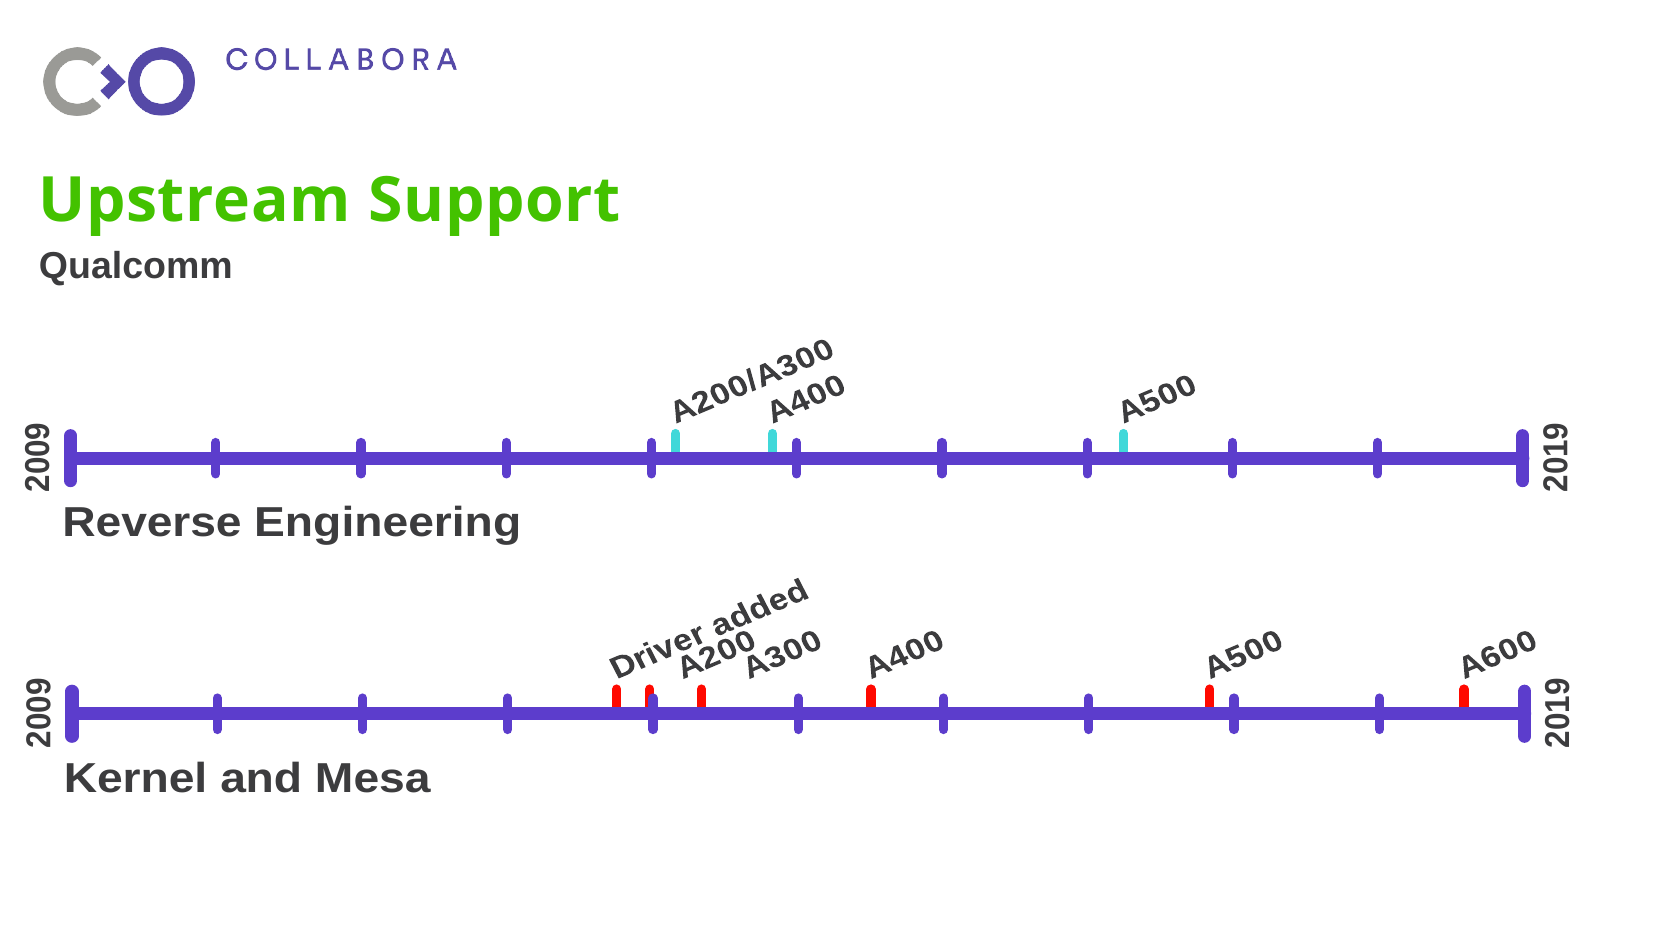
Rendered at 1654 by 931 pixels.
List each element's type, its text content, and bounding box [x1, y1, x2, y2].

picture [3, 233, 1654, 827]
picture [43, 47, 457, 116]
title Upstream Support [38, 159, 1614, 216]
